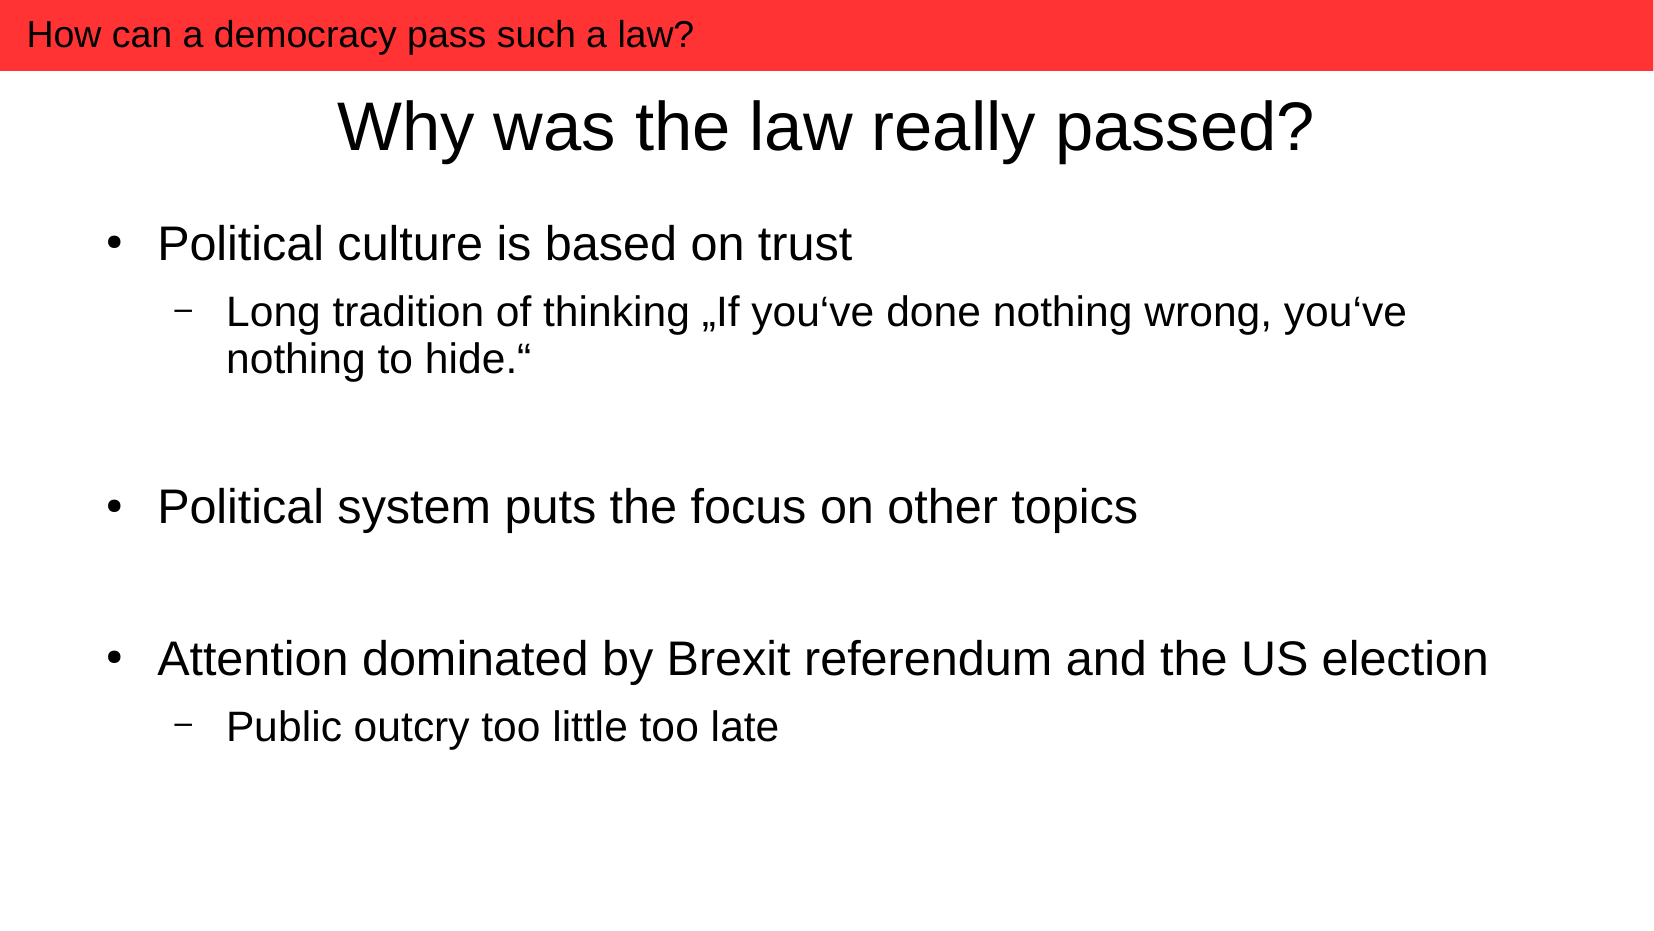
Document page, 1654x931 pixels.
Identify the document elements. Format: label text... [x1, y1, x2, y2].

title Why was the law really passed? [82, 71, 1571, 205]
list Political culture is based on trust Long tradition of thinking „If you‘ve done nothing wrong, you‘ve nothing to hide.“ Political system puts the focus on other topics Attention dominated by Brexit referendum and the US election Public outcry too little too late [88, 216, 1512, 792]
text_box [0, 0, 1654, 71]
text_box How can a democracy pass such a law? [11, 5, 886, 63]
